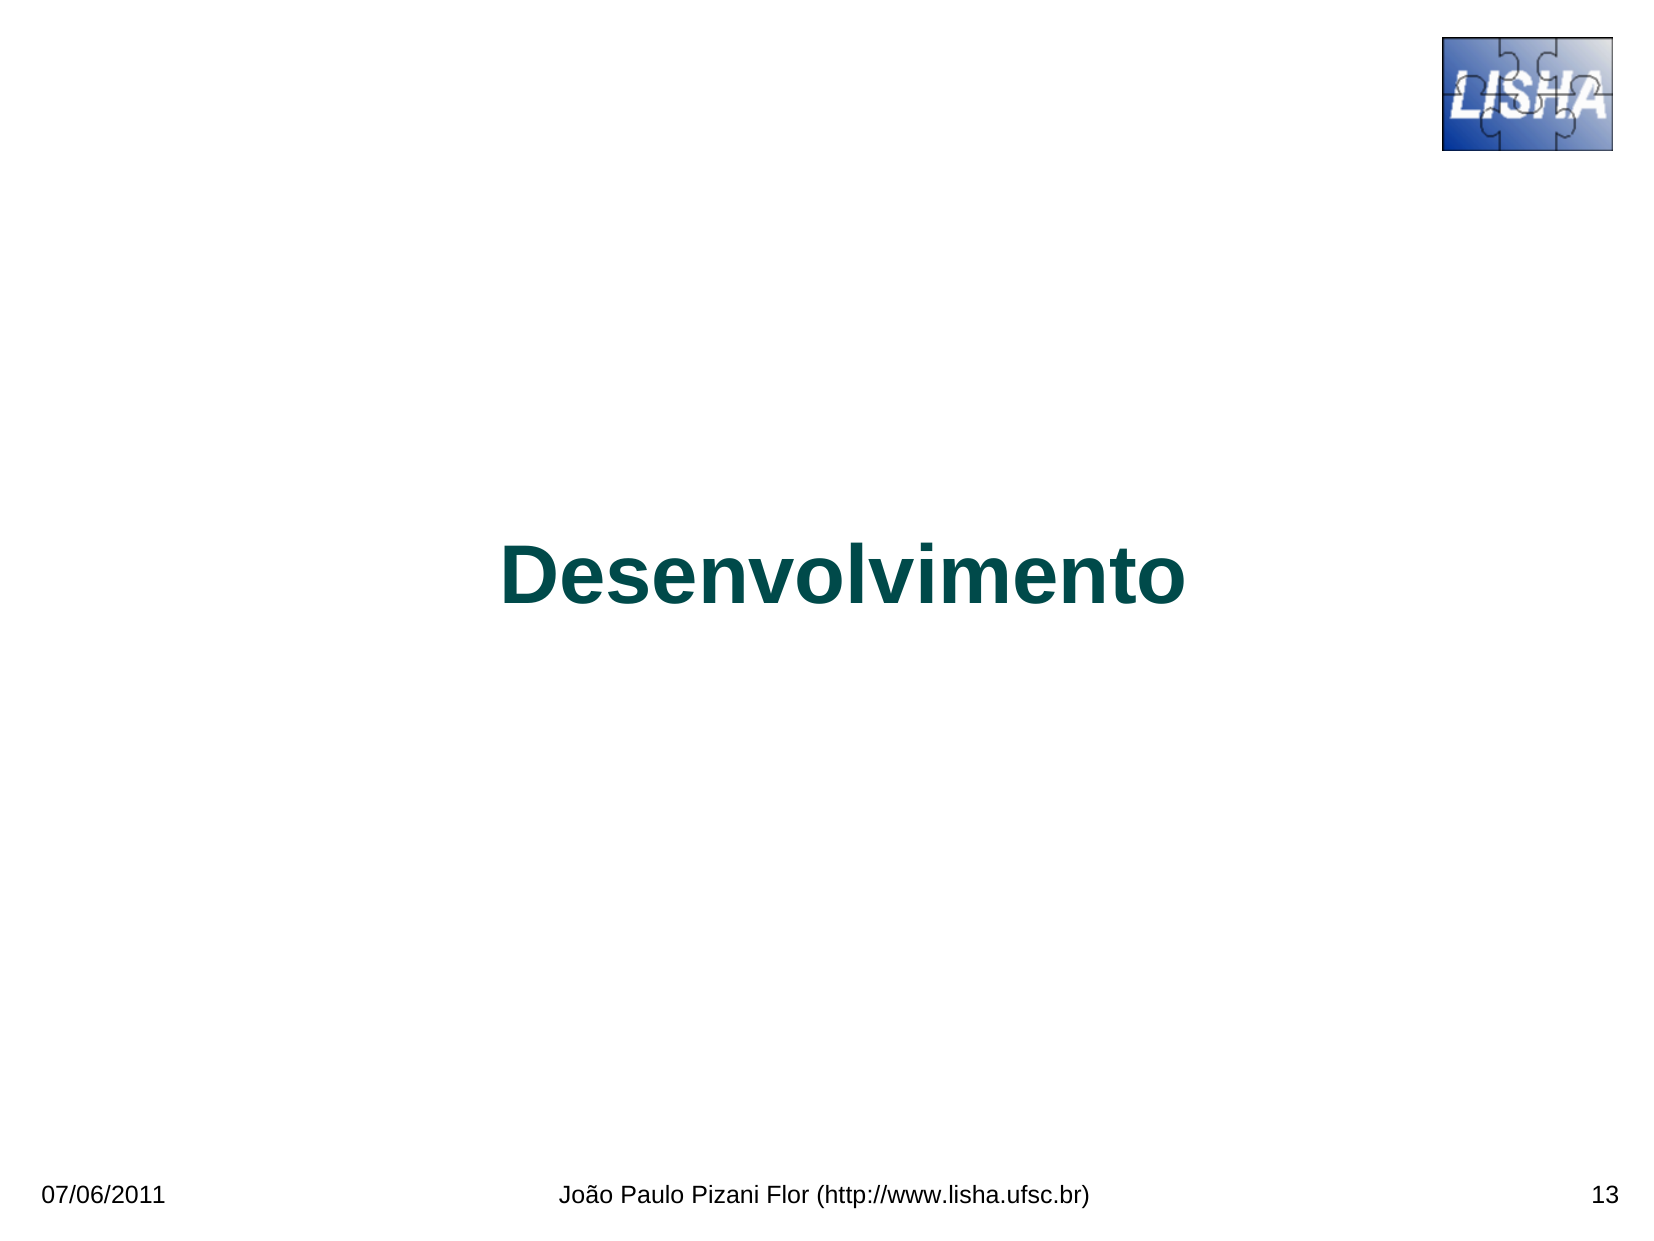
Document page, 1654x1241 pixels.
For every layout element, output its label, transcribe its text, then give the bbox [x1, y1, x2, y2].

title Desenvolvimento [150, 525, 1538, 638]
picture [1442, 37, 1613, 151]
